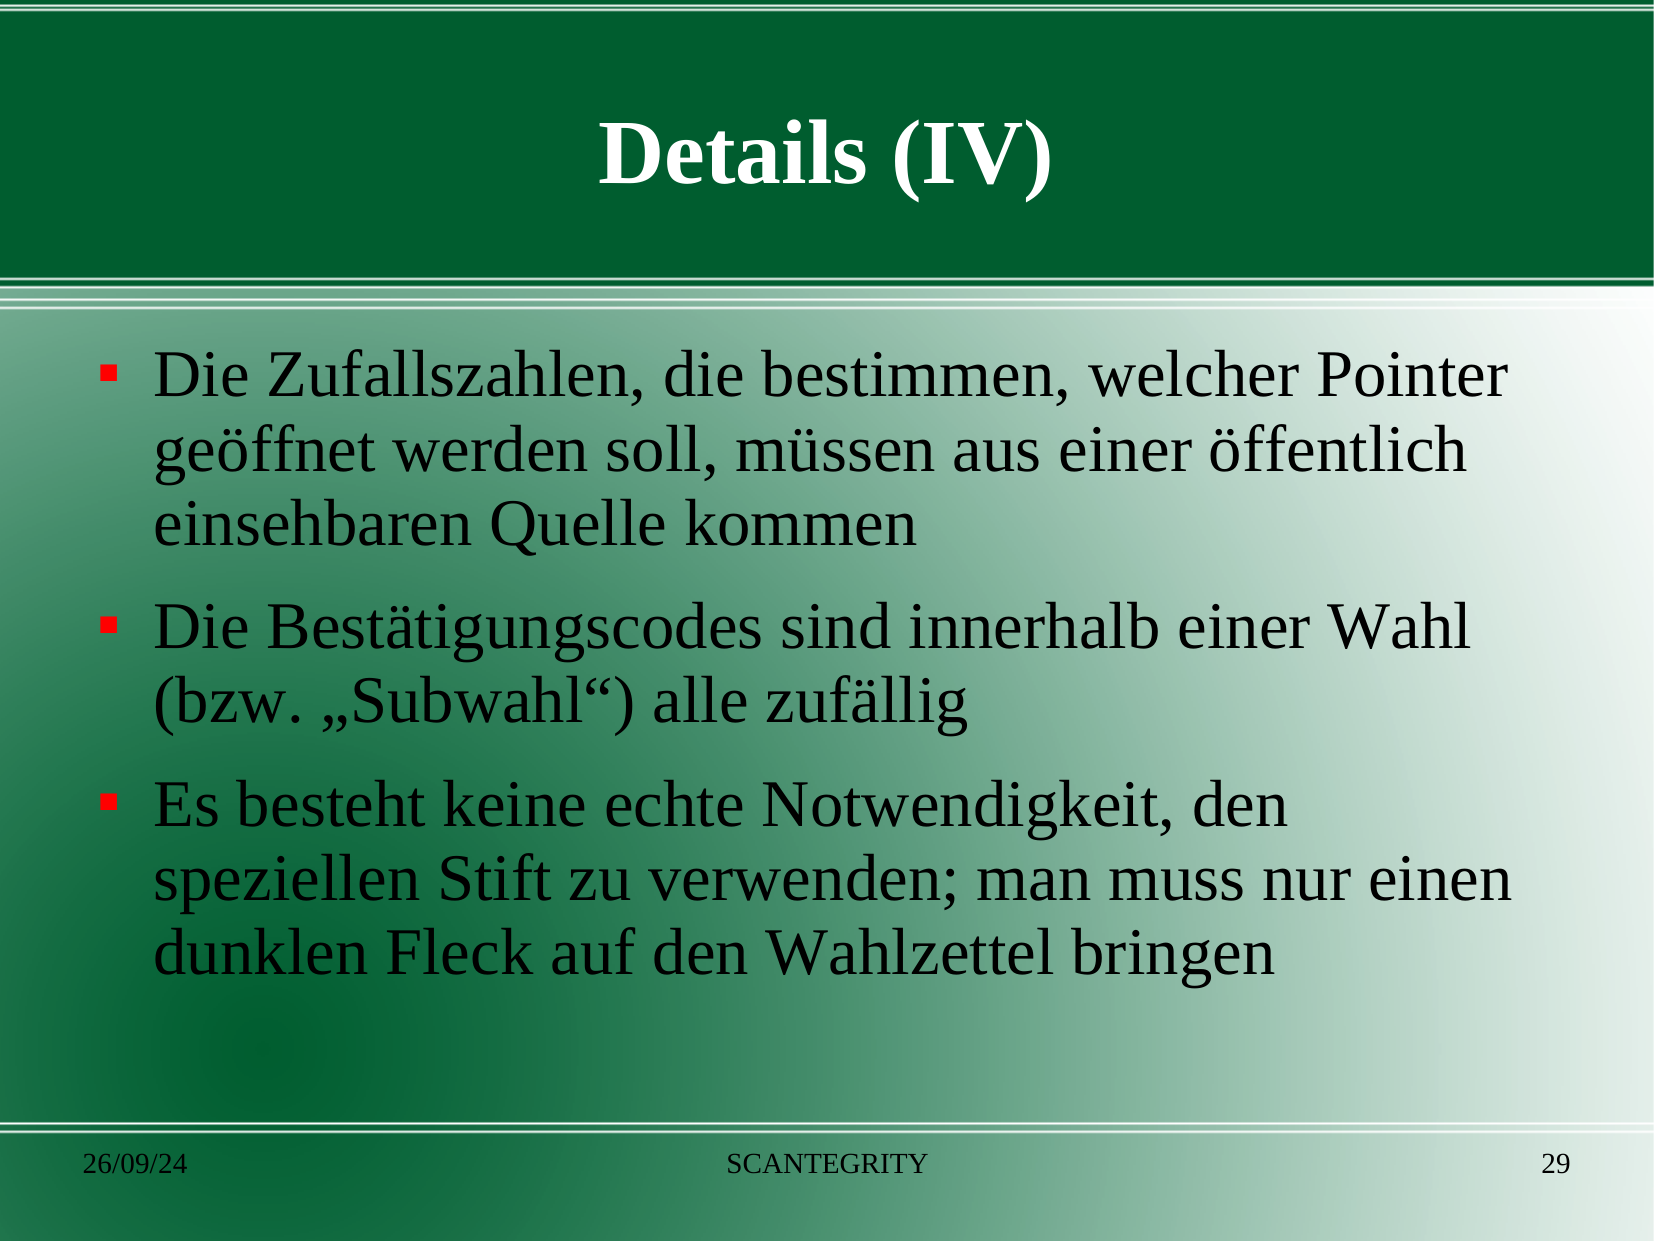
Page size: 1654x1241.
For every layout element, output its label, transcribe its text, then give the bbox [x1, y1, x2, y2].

title Details (IV) [82, 56, 1571, 250]
list Die Zufallszahlen, die bestimmen, welcher Pointer geöffnet werden soll, müssen aus einer öffentlich einsehbaren Quelle kommen Die Bestätigungscodes sind innerhalb einer Wahl (bzw. „Subwahl“) alle zufällig Es besteht keine echte Notwendigkeit, den speziellen Stift zu verwenden; man muss nur einen dunklen Fleck auf den Wahlzettel bringen [82, 337, 1571, 1037]
picture [0, 0, 1654, 1241]
